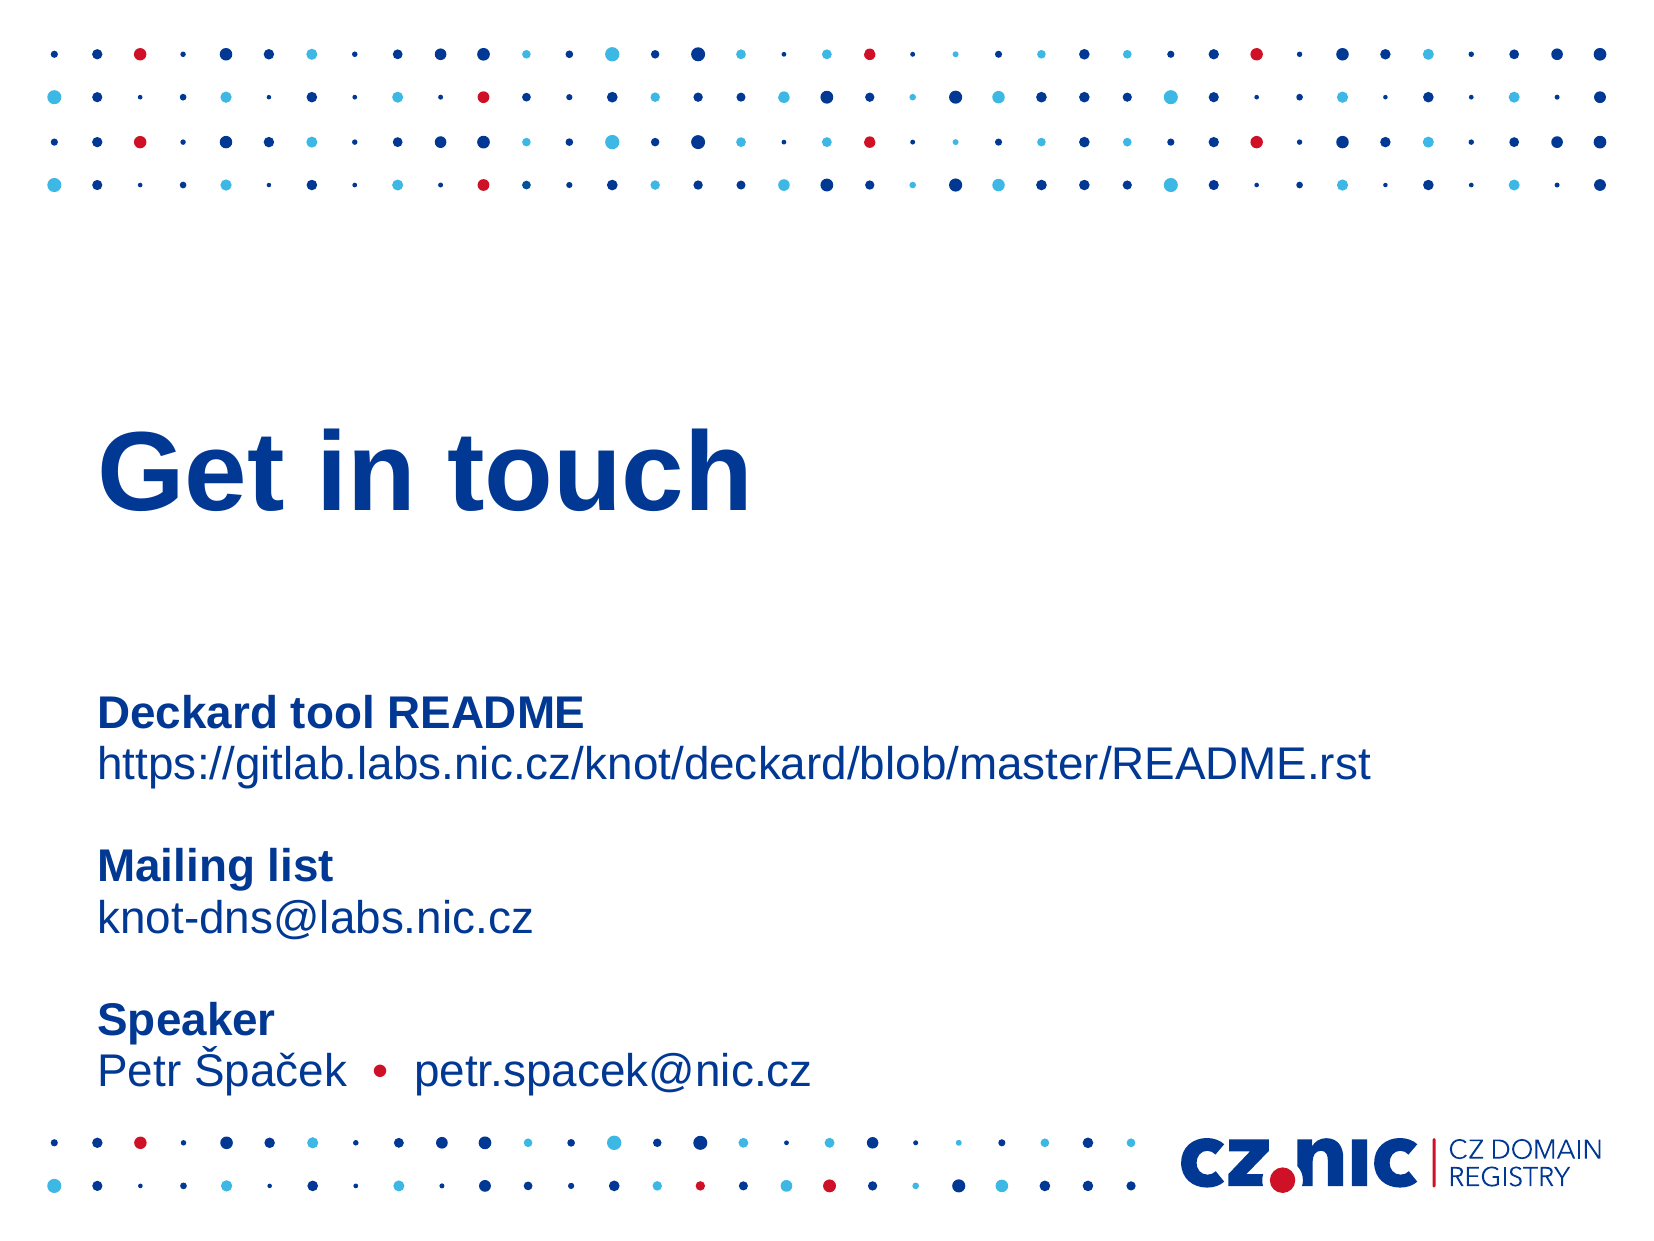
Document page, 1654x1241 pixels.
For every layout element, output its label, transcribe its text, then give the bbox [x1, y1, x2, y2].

text_box Deckard tool README https://gitlab.labs.nic.cz/knot/deckard/blob/master/README.rst Mailing list knot-dns@labs.nic.cz Speaker Petr Špaček • petr.spacek@nic.cz [82, 679, 1630, 1105]
text_box Get in touch [82, 401, 1571, 542]
picture [47, 47, 1607, 192]
